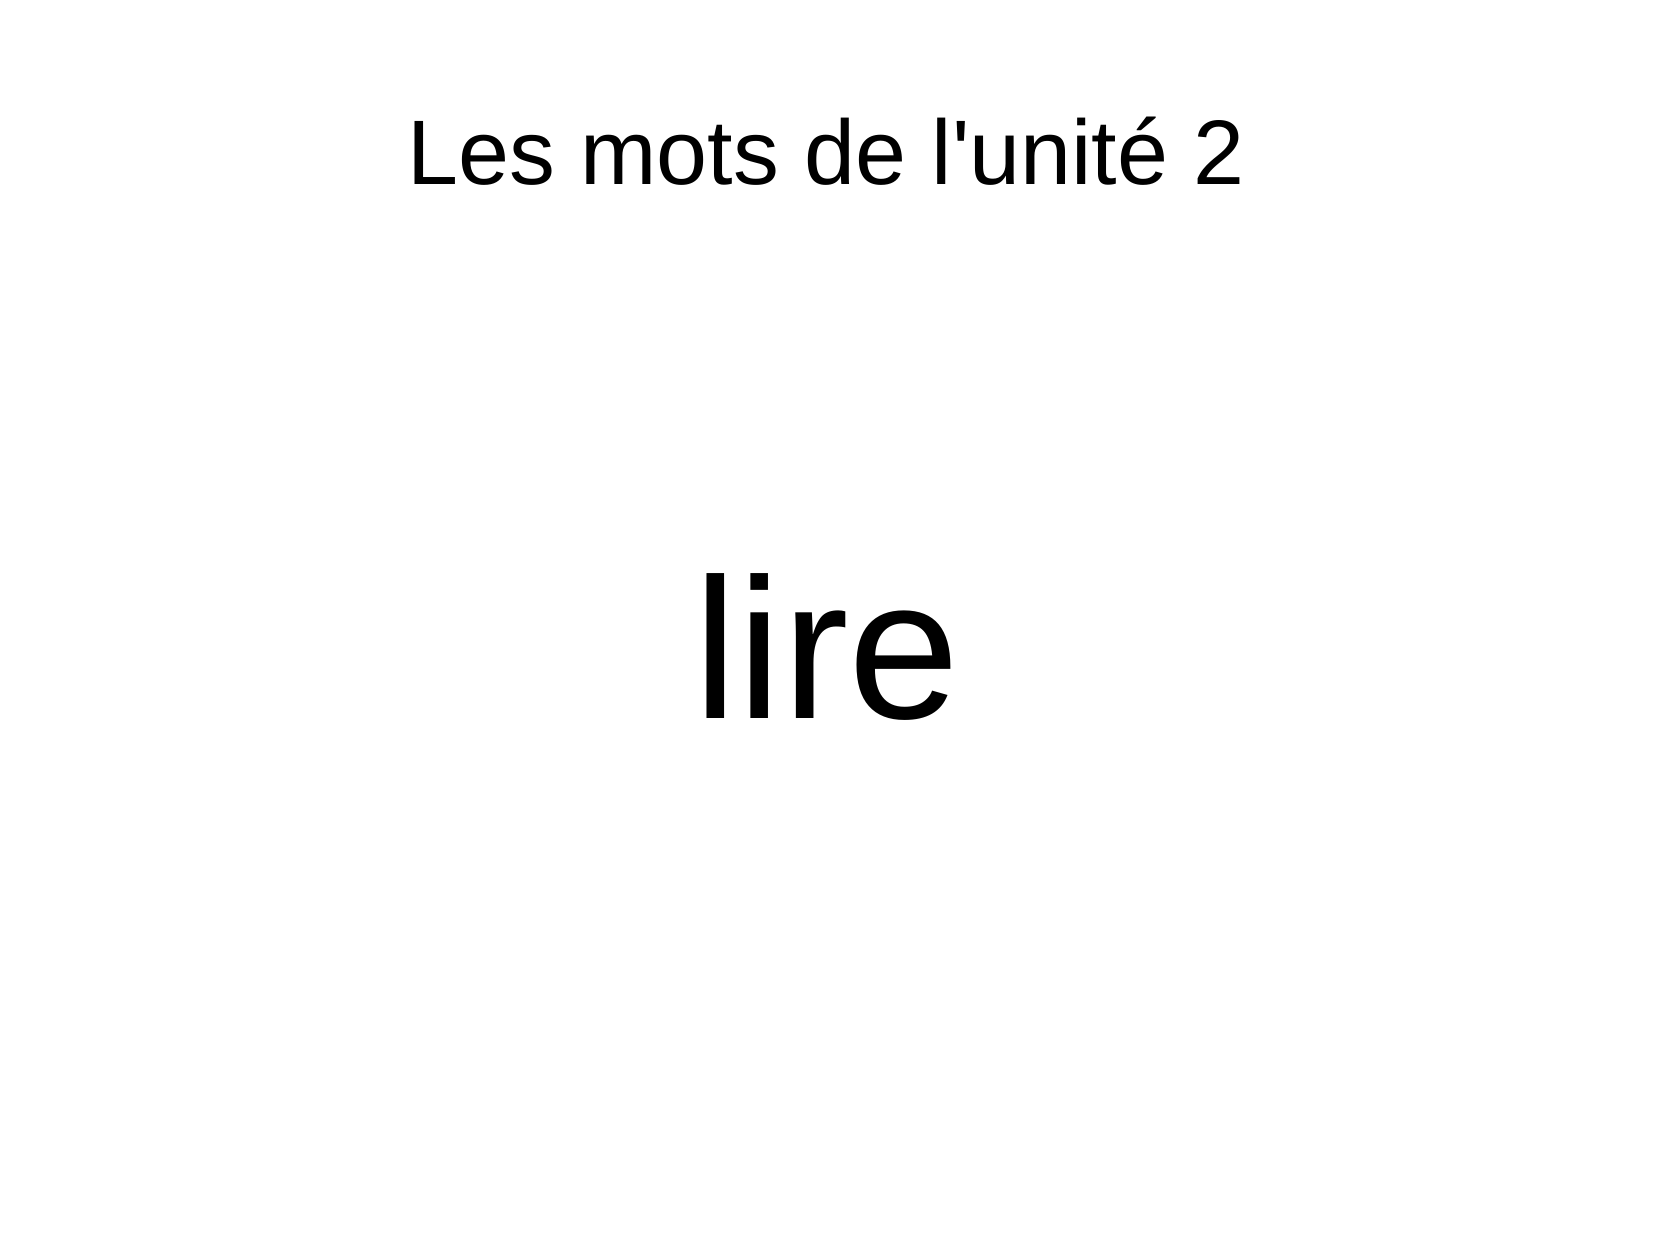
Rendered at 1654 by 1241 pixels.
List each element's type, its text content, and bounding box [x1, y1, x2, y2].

title Les mots de l'unité 2 [82, 49, 1571, 257]
subtitle lire [82, 290, 1571, 1010]
